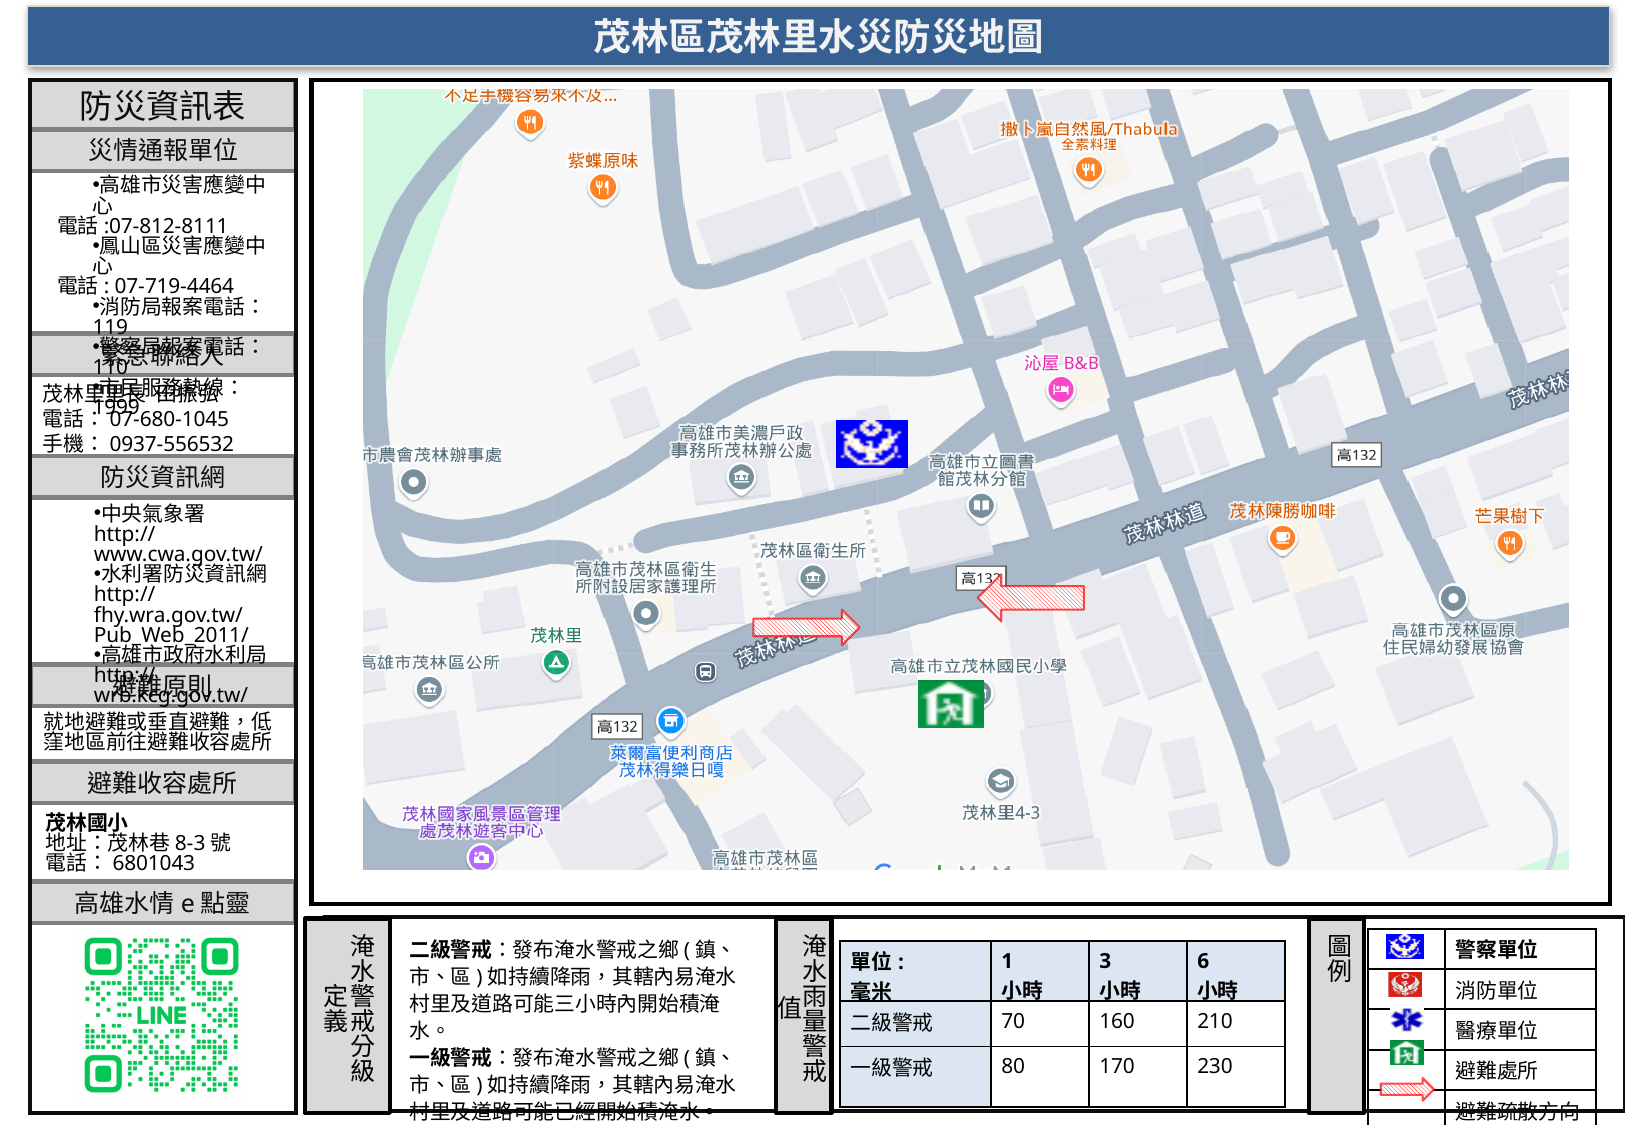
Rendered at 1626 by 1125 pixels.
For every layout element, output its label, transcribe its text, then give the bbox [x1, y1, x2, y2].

text_box 高雄市災害應變中心 電話:07-812-8111 鳳山區災害應變中心 電話: 07-719-4464 消防局報案電話：119 警察局報案電話：110 市民服務熱線：1999 [32, 169, 294, 377]
table_cell 一級警戒 [841, 1047, 990, 1106]
text_box 避難收容處所 [32, 762, 294, 803]
table_header 6 小時 [1188, 942, 1284, 1000]
picture [1388, 972, 1422, 997]
text_box 圖例 [1308, 918, 1365, 1113]
table_cell 避難疏散方向 [1446, 1112, 1595, 1125]
table_header 1 小時 [992, 942, 1088, 1000]
text_box 防災資訊網 [32, 463, 294, 497]
picture [1390, 1040, 1424, 1065]
text_box [753, 609, 860, 646]
text_box 淹水雨量警戒值 [776, 918, 832, 1113]
text_box 淹水警戒分級 定義 [304, 918, 390, 1113]
text_box [977, 574, 1084, 622]
table_cell 70 [992, 1002, 1088, 1046]
text_box 二級警戒：發布淹水警戒之鄉(鎮、市、區)如持續降雨，其轄內易淹水村里及道路可能三小時內開始積淹水。 一級警戒：發布淹水警戒之鄉(鎮、市、區)如持續降雨，其轄內易淹水村里及道路可能已經開始積淹水。 [394, 926, 765, 1125]
table_cell 二級警戒 [841, 1002, 990, 1046]
text_box 茂林區茂林里水災防災地圖 [27, 6, 1610, 66]
text_box 高雄水情e點靈 [32, 881, 294, 923]
table_cell 80 [992, 1047, 1088, 1106]
picture [1386, 934, 1424, 959]
table_header 單位: 毫米 [841, 942, 990, 1000]
picture [363, 89, 1569, 870]
text_box 災情通報單位 [32, 129, 294, 169]
text_box 防災資訊表 [32, 82, 294, 129]
text_box 就地避難或垂直避難，低窪地區前往避難收容處所 [32, 715, 294, 762]
table_cell 170 [1090, 1047, 1186, 1106]
text_box 中央氣象署http://www.cwa.gov.tw/ 水利署防災資訊網http://fhy.wra.gov.tw/Pub_Web_2011/ 高雄市政府水利局http://wrb.kcg.gov.tw/ [29, 497, 298, 715]
table_cell 210 [1188, 1002, 1284, 1046]
table_cell 160 [1090, 1002, 1186, 1046]
text_box 茂林里里長 田振弘 電話：07-680-1045 手機：0937-556532 [32, 377, 294, 463]
table_cell 230 [1188, 1047, 1284, 1106]
table_header 3 小時 [1090, 942, 1186, 1000]
picture [76, 929, 247, 1101]
picture [1390, 1008, 1424, 1033]
text_box 茂林國小 地址：茂林巷8-3號 電話：6801043 [32, 806, 292, 881]
text_box [323, 916, 1625, 1112]
table_cell [1369, 1112, 1444, 1125]
